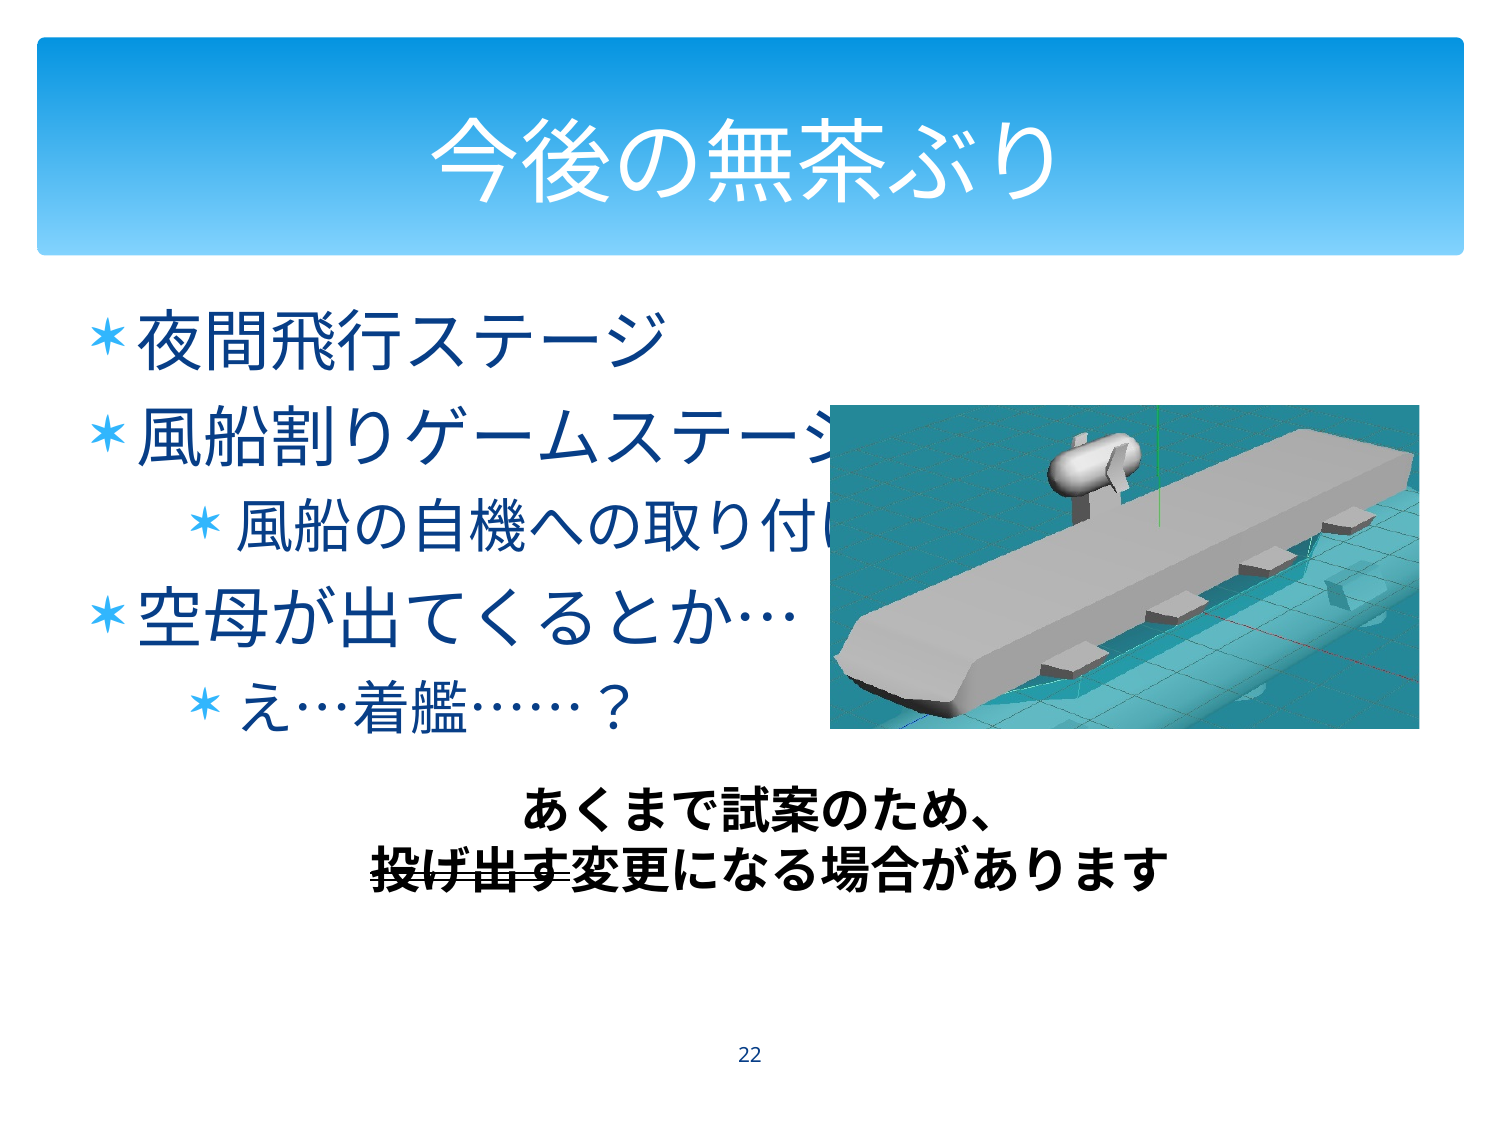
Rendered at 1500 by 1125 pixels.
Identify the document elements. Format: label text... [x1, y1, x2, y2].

picture [830, 405, 1420, 729]
list 夜間飛行ステージ 風船割りゲームステージ 風船の自機への取り付け 空母が出てくるとか… え…着艦……？ [76, 290, 1424, 1006]
title 今後の無茶ぶり [75, 55, 1426, 262]
text_box あくまで試案のため、 投げ出す変更になる場合があります [376, 770, 1165, 907]
text_box [654, 1025, 846, 1086]
